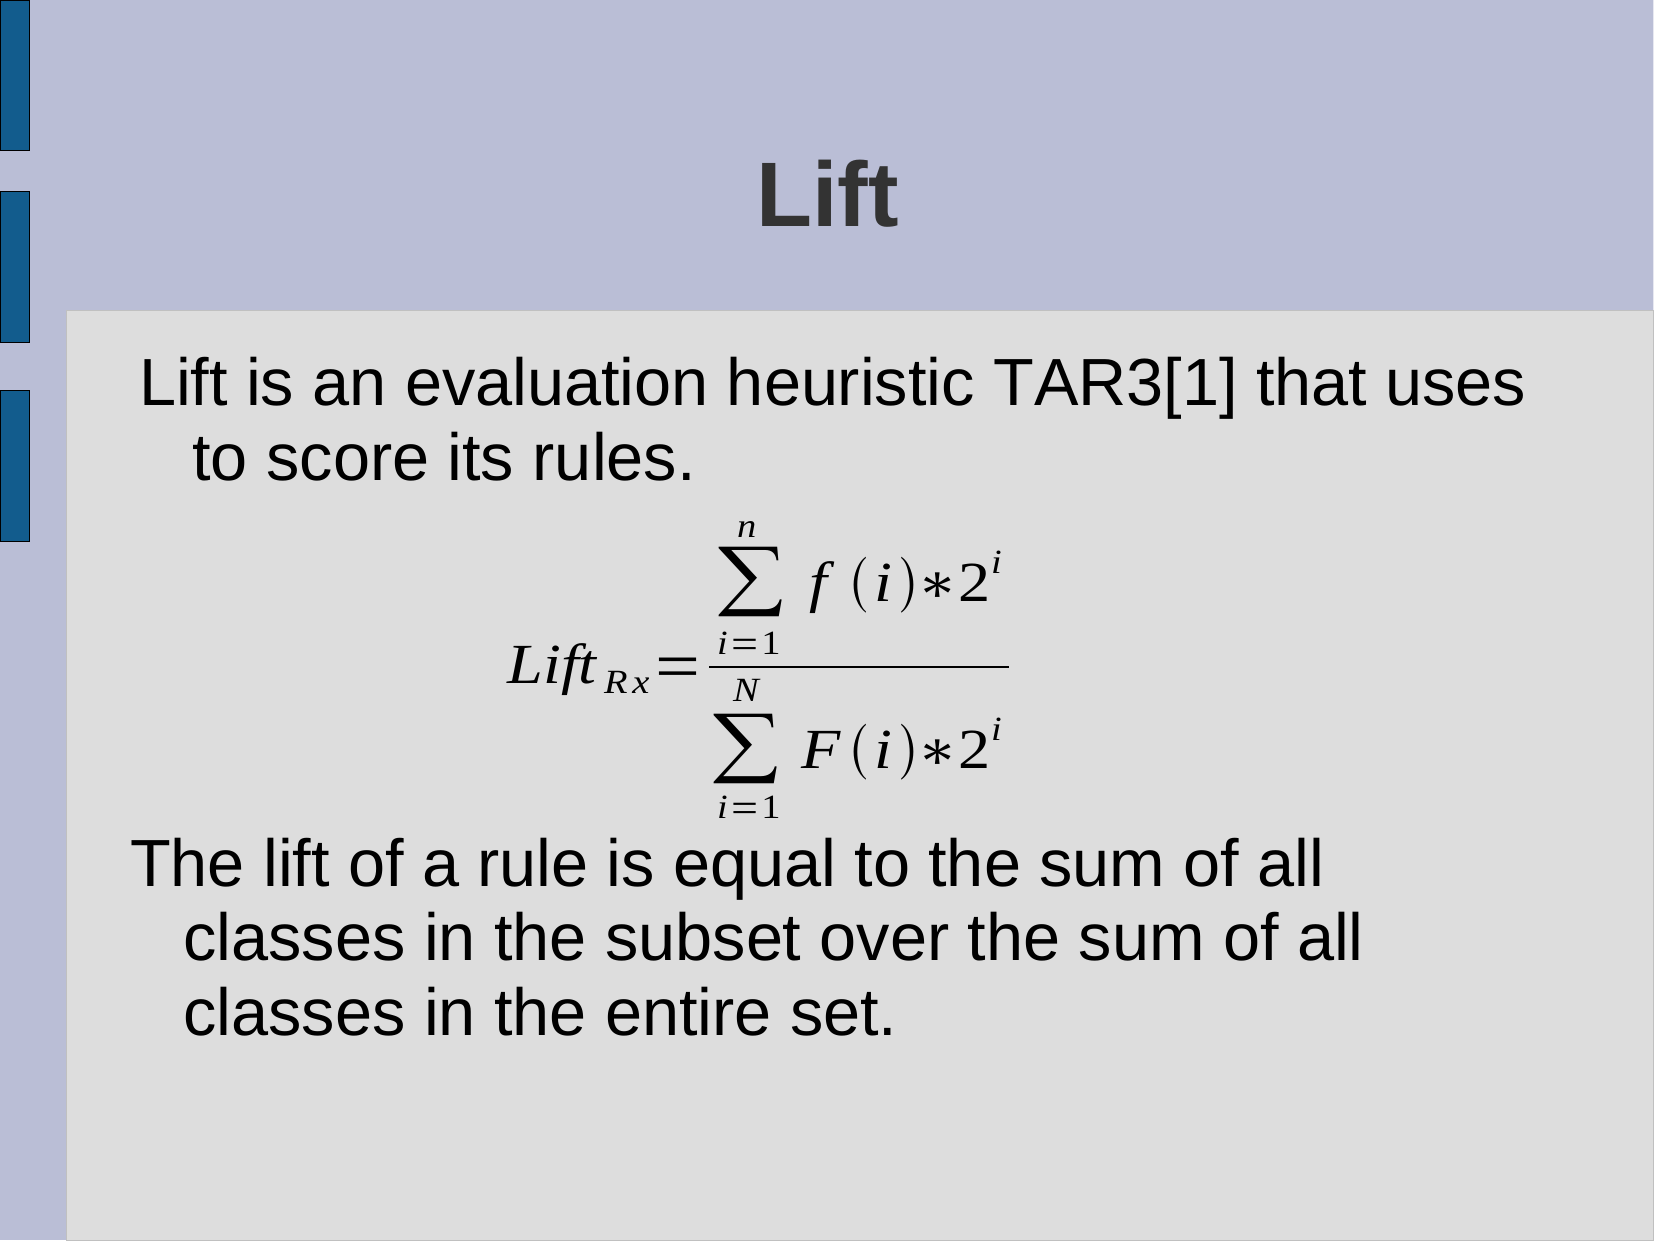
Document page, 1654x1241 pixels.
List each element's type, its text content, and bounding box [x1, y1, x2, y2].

list Lift is an evaluation heuristic TAR3[1] that uses to score its rules. [121, 344, 1534, 563]
chart [487, 505, 1027, 825]
title Lift [121, 91, 1534, 299]
list The lift of a rule is equal to the sum of all classes in the subset over the sum of all classes in the entire set. [112, 825, 1525, 1051]
